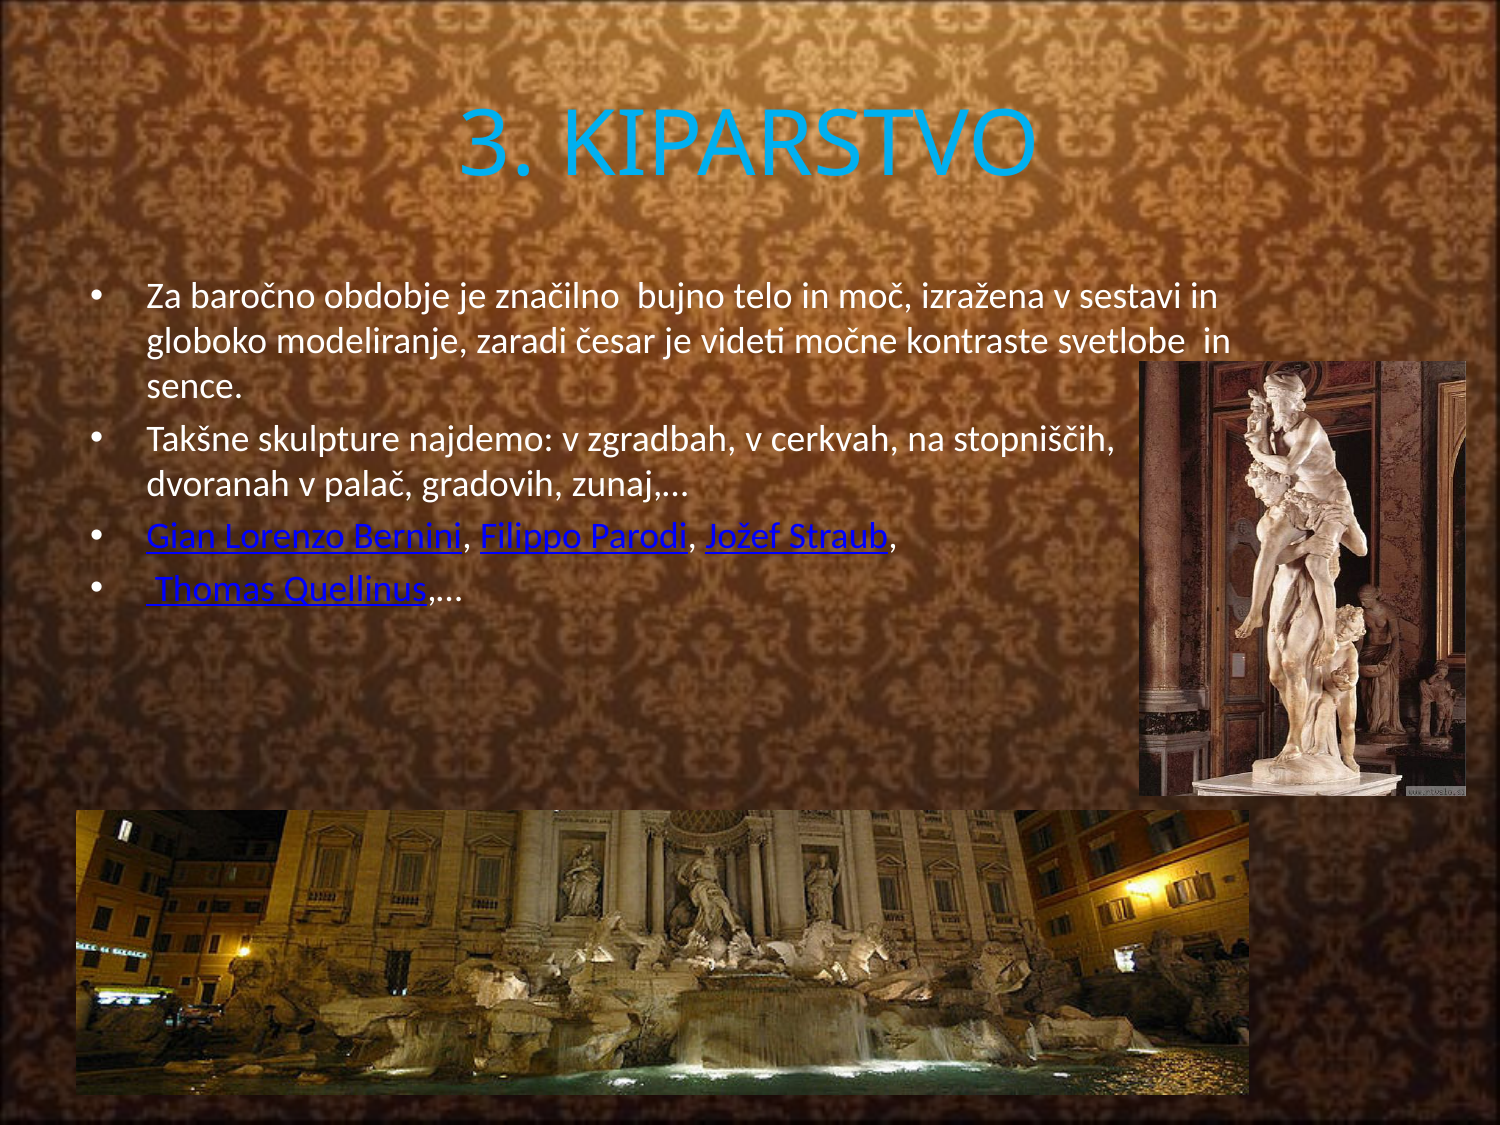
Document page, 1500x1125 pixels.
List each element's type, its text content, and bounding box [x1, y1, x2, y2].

title 3. KIPARSTVO [75, 45, 1425, 233]
list Za baročno obdobje je značilno bujno telo in moč, izražena v sestavi in ​​globoko modeliranje, zaradi česar je videti močne kontraste svetlobe in sence. Takšne skulpture najdemo: v zgradbah, v cerkvah, na stopniščih, dvoranah v palač, gradovih, zunaj,… Gian Lorenzo Bernini, Filippo Parodi, Jožef Straub, Thomas Quellinus,… [75, 264, 1263, 847]
picture [0, 0, 1500, 1125]
